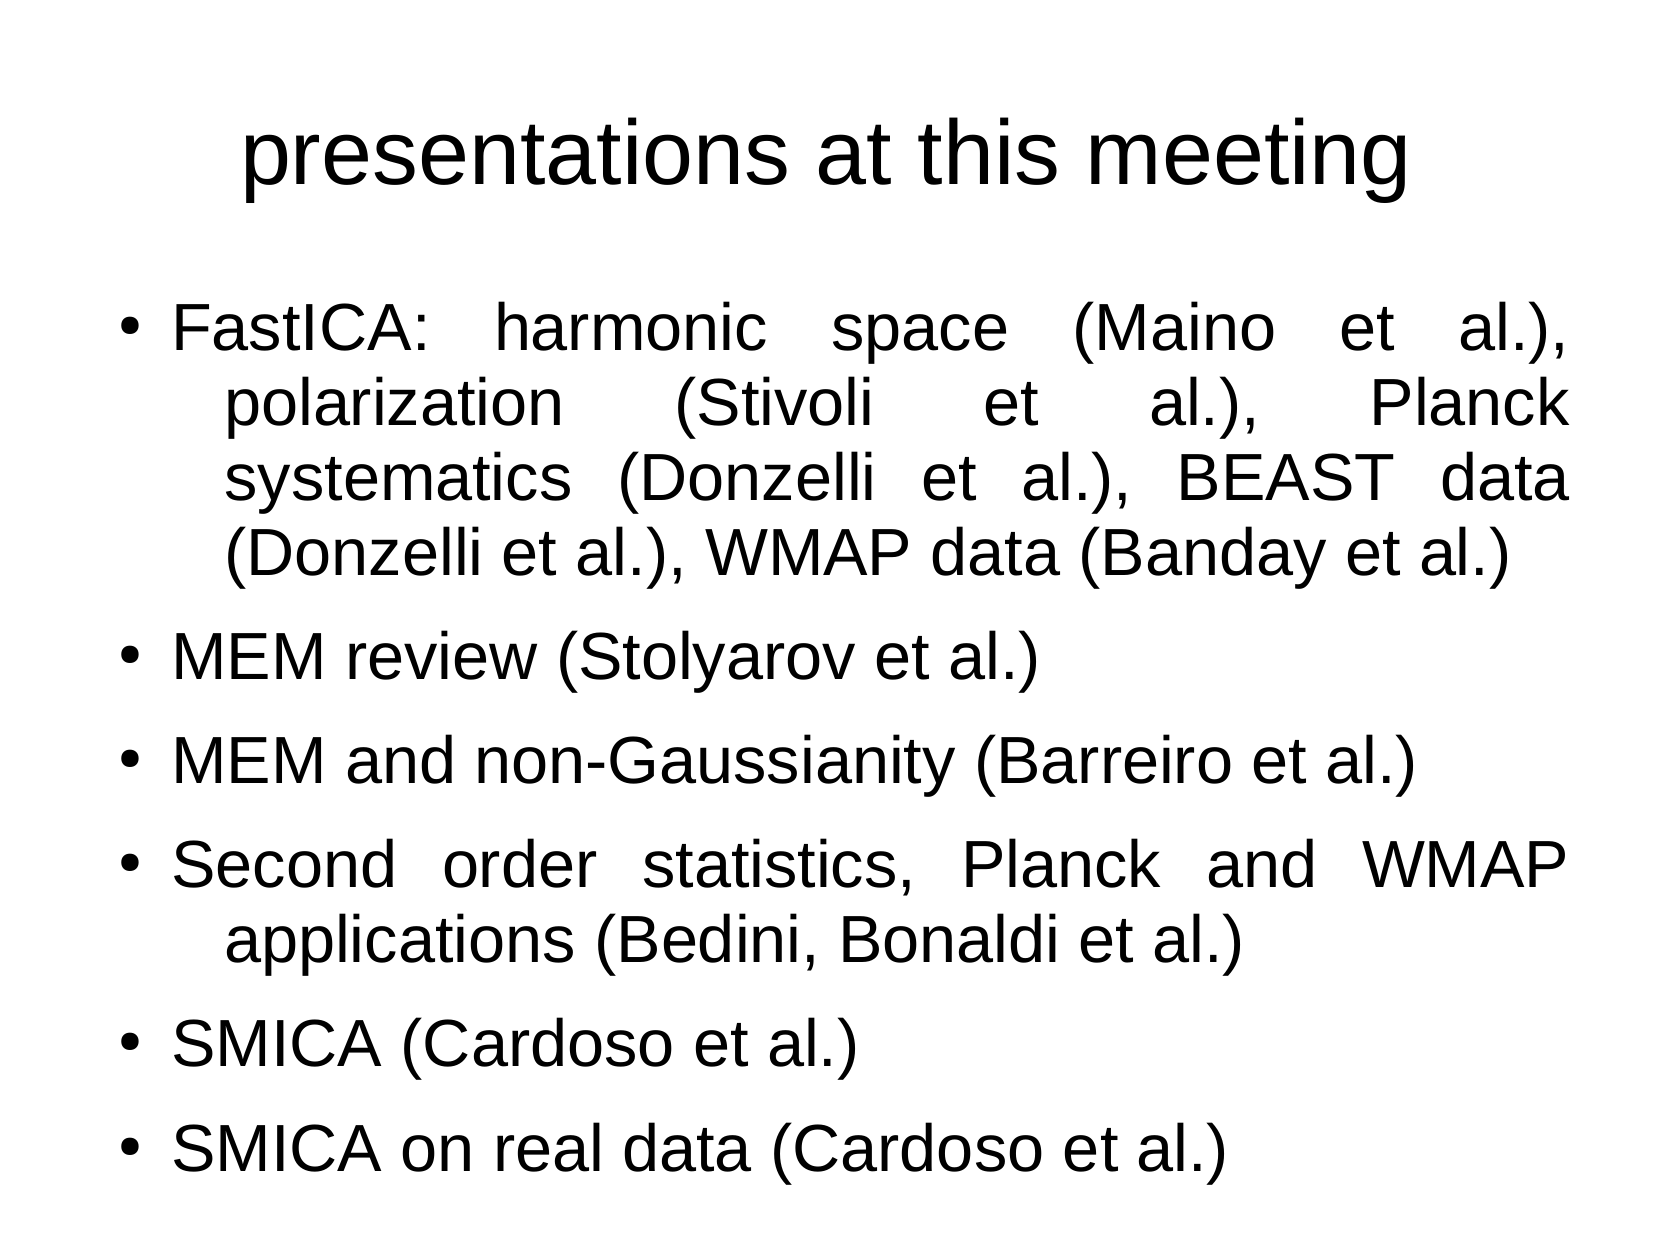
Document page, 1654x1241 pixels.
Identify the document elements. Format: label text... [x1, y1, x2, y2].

list FastICA: harmonic space (Maino et al.), polarization (Stivoli et al.), Planck systematics (Donzelli et al.), BEAST data (Donzelli et al.), WMAP data (Banday et al.) MEM review (Stolyarov et al.) MEM and non-Gaussianity (Barreiro et al.) Second order statistics, Planck and WMAP applications (Bedini, Bonaldi et al.) SMICA (Cardoso et al.) SMICA on real data (Cardoso et al.) [82, 290, 1571, 1186]
title presentations at this meeting [82, 49, 1571, 257]
